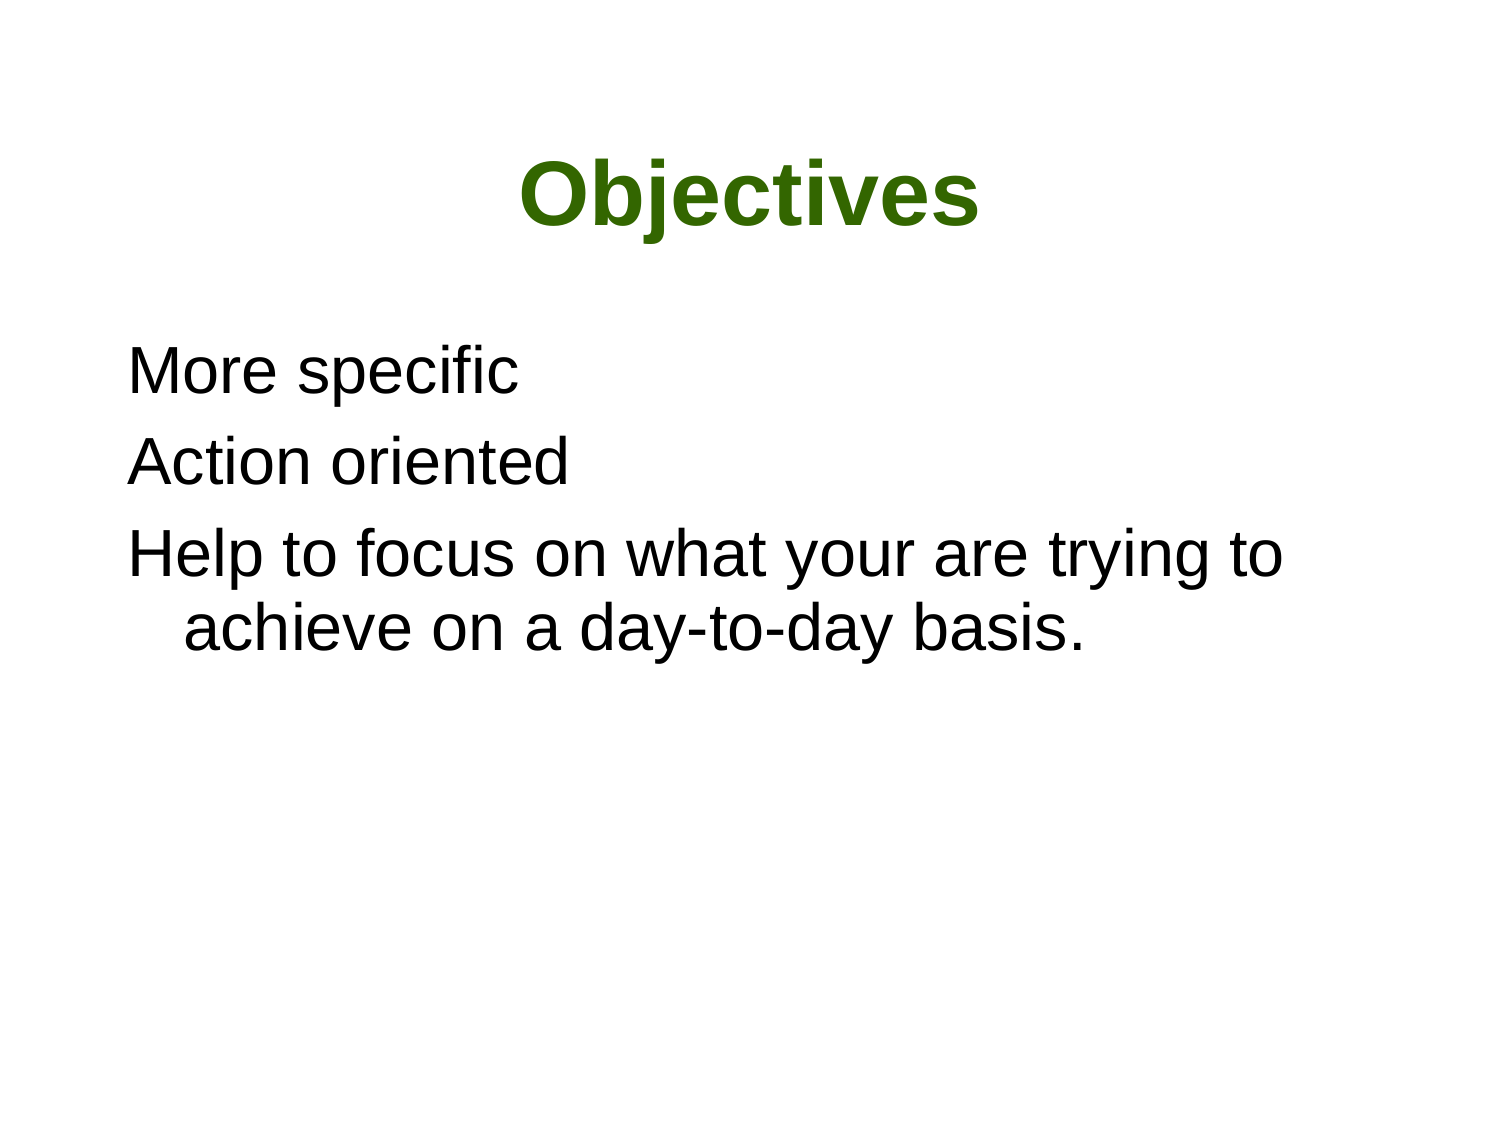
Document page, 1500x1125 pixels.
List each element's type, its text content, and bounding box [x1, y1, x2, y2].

title Objectives [112, 99, 1388, 288]
list More specific Action oriented Help to focus on what your are trying to achieve on a day-to-day basis. [112, 324, 1388, 1001]
